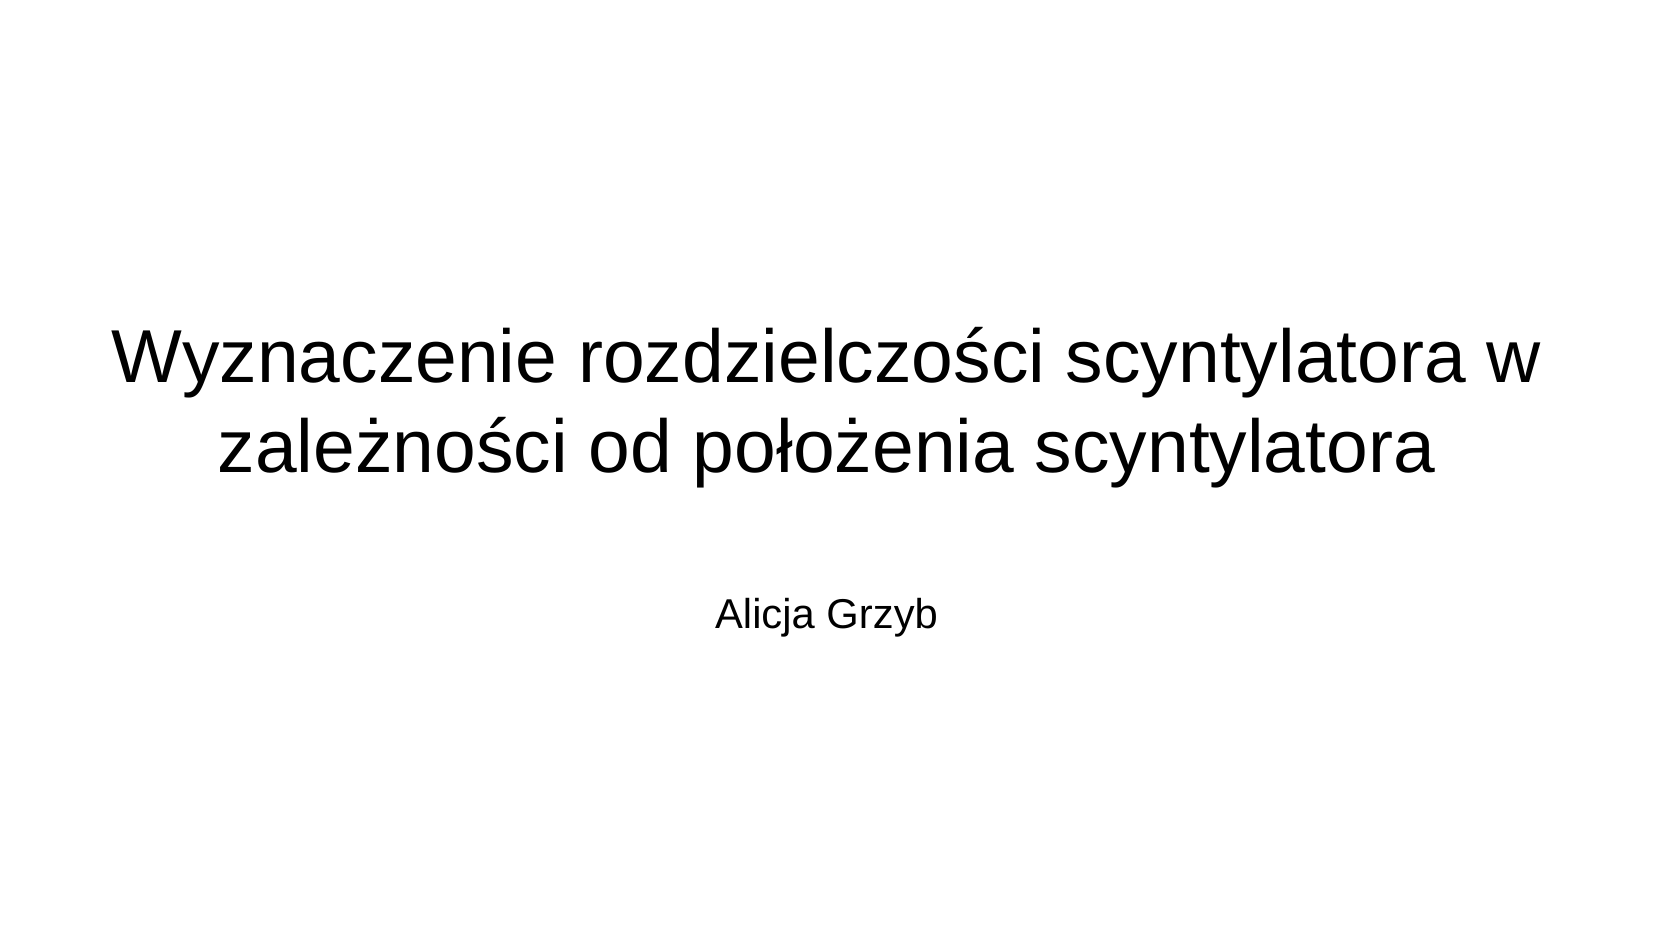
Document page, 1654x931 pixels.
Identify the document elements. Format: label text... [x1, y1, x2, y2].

title Wyznaczenie rozdzielczości scyntylatora w zależności od położenia scyntylatora Alicja Grzyb [82, 241, 1571, 703]
